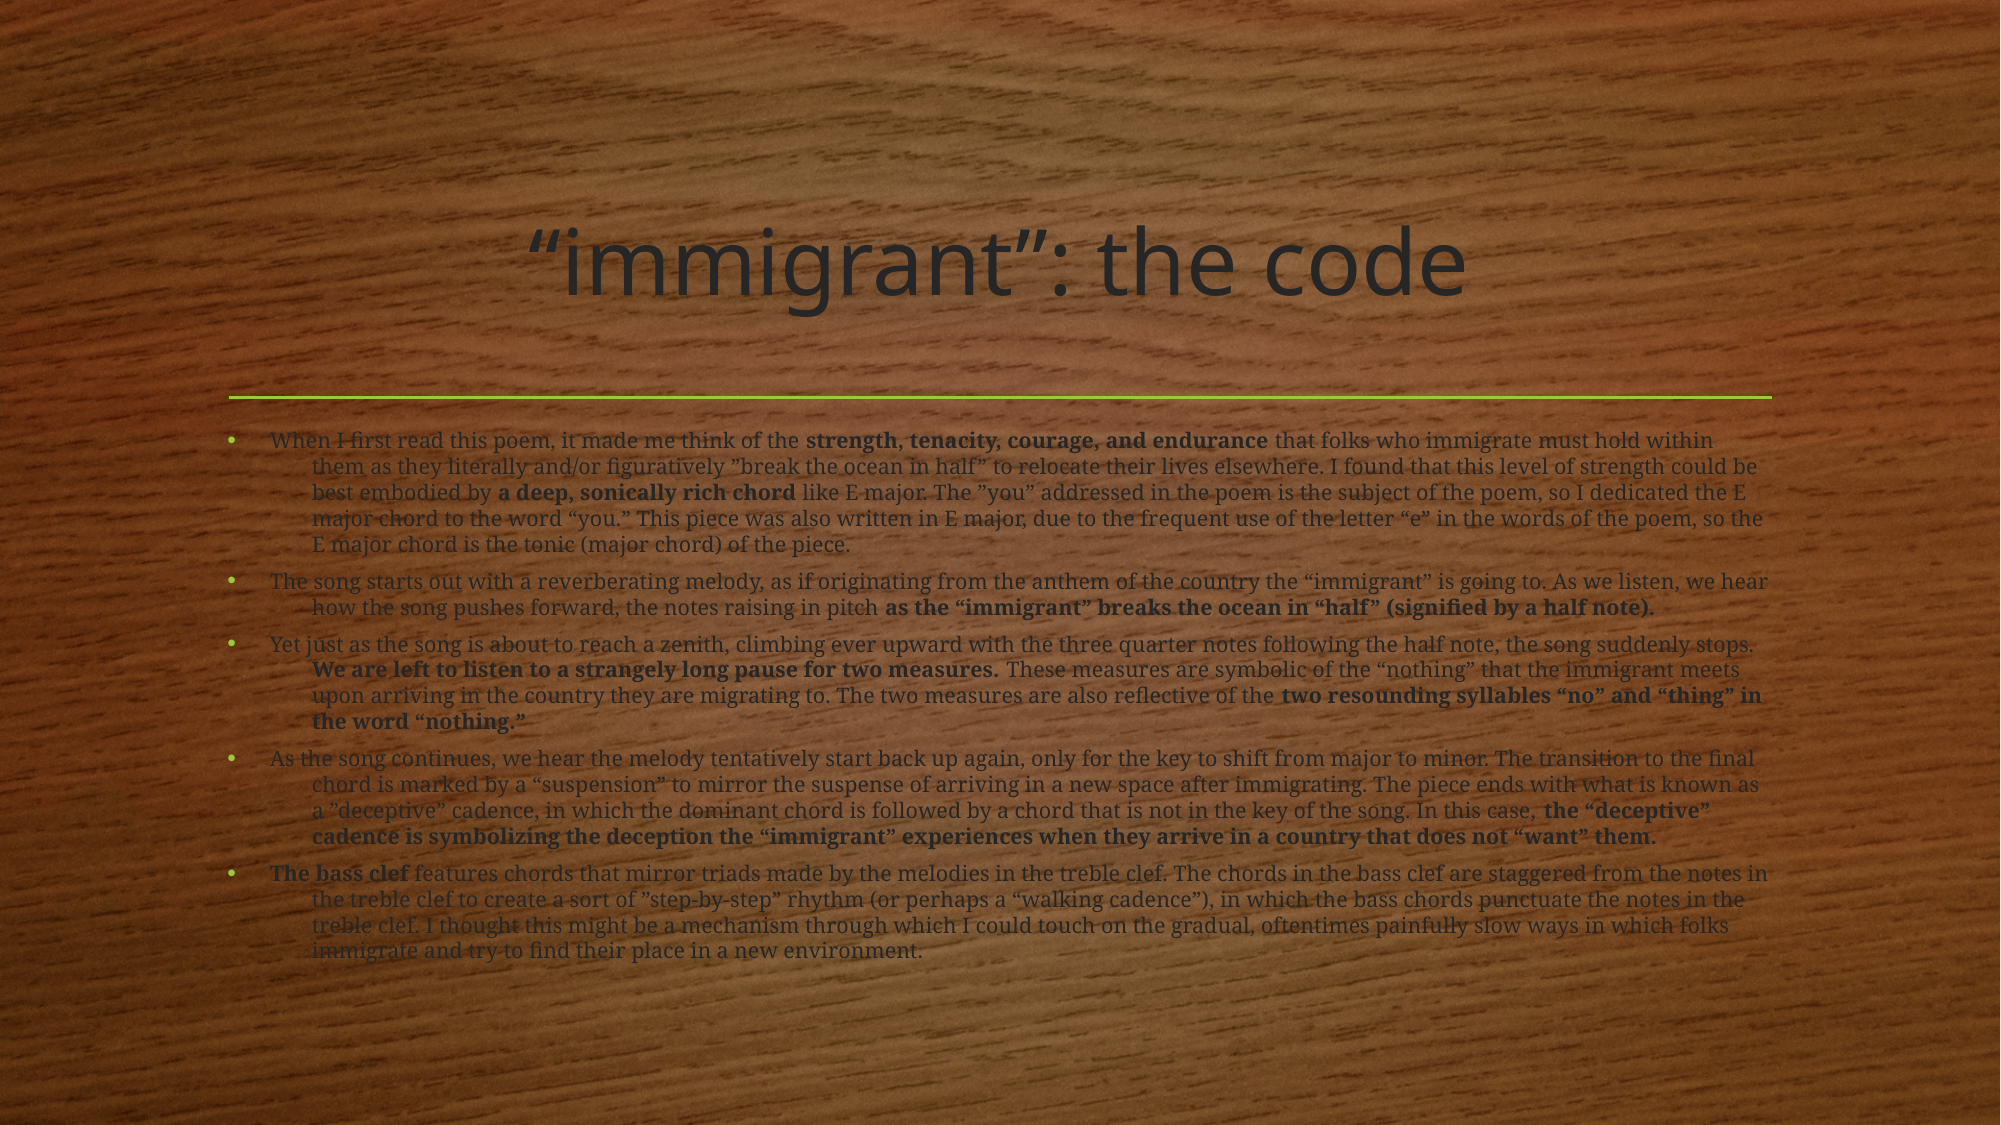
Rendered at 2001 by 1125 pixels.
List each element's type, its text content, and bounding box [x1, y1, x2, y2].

title “immigrant”: the code [212, 151, 1788, 366]
list When I first read this poem, it made me think of the strength, tenacity, courage, and endurance that folks who immigrate must hold within them as they literally and/or figuratively ”break the ocean in half” to relocate their lives elsewhere. I found that this level of strength could be best embodied by a deep, sonically rich chord like E major. The ”you” addressed in the poem is the subject of the poem, so I dedicated the E major chord to the word “you.” This piece was also written in E major, due to the frequent use of the letter “e” in the words of the poem, so the E major chord is the tonic (major chord) of the piece. The song starts out with a reverberating melody, as if originating from the anthem of the country the “immigrant” is going to. As we listen, we hear how the song pushes forward, the notes raising in pitch as the “immigrant” breaks the ocean in “half” (signified by a half note). Yet just as the song is about to reach a zenith, climbing ever upward with the three quarter notes following the half note, the song suddenly stops. We are left to listen to a strangely long pause for two measures. These measures are symbolic of the “nothing” that the immigrant meets upon arriving in the country they are migrating to. The two measures are also reflective of the two resounding syllables “no” and “thing” in the word “nothing.” As the song continues, we hear the melody tentatively start back up again, only for the key to shift from major to minor. The transition to the final chord is marked by a “suspension” to mirror the suspense of arriving in a new space after immigrating. The piece ends with what is known as a ”deceptive” cadence, in which the dominant chord is followed by a chord that is not in the key of the song. In this case, the “deceptive” cadence is symbolizing the deception the “immigrant” experiences when they arrive in a country that does not “want” them. The bass clef features chords that mirror triads made by the melodies in the treble clef. The chords in the bass clef are staggered from the notes in the treble clef to create a sort of ”step-by-step” rhythm (or perhaps a “walking cadence”), in which the bass chords punctuate the notes in the treble clef. I thought this might be a mechanism through which I could touch on the gradual, oftentimes painfully slow ways in which folks immigrate and try to find their place in a new environment. [212, 419, 1788, 1002]
